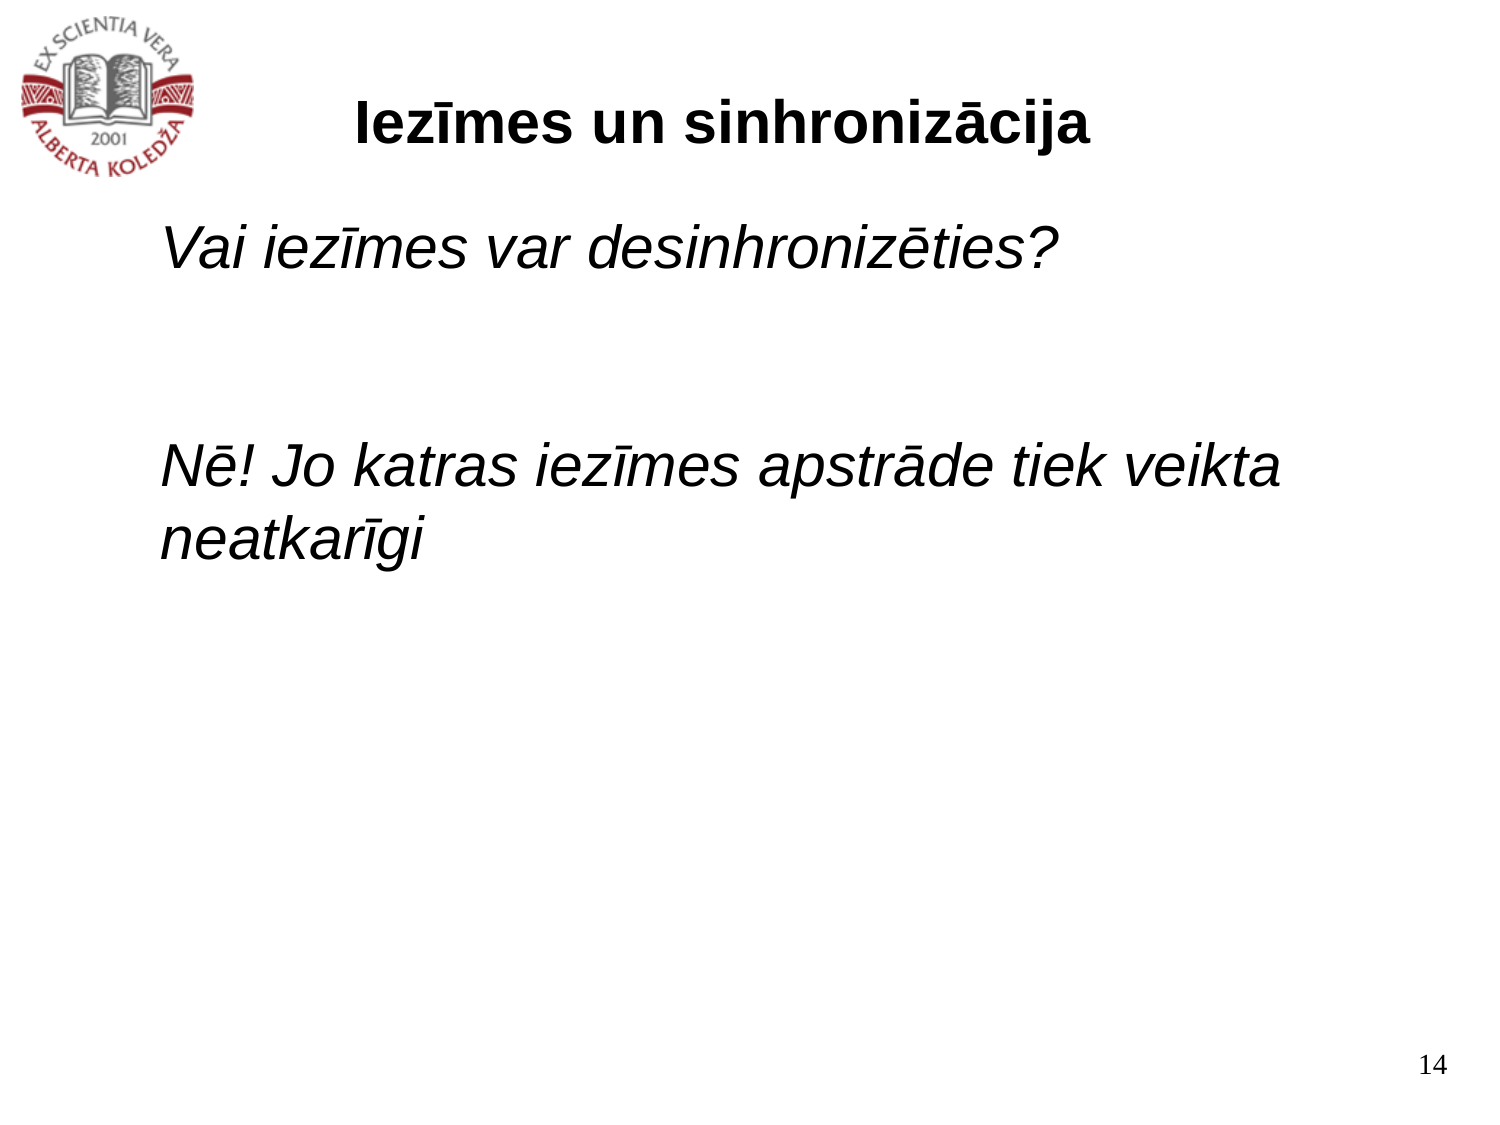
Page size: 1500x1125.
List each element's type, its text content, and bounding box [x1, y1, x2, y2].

list Vai iezīmes var desinhronizēties? Nē! Jo katras iezīmes apstrāde tiek veikta neatkarīgi [74, 200, 1463, 1101]
title Iezīmes un sinhronizācija [50, 62, 1374, 175]
text_box <skaitlis> [1312, 1037, 1463, 1101]
picture [21, 16, 194, 177]
